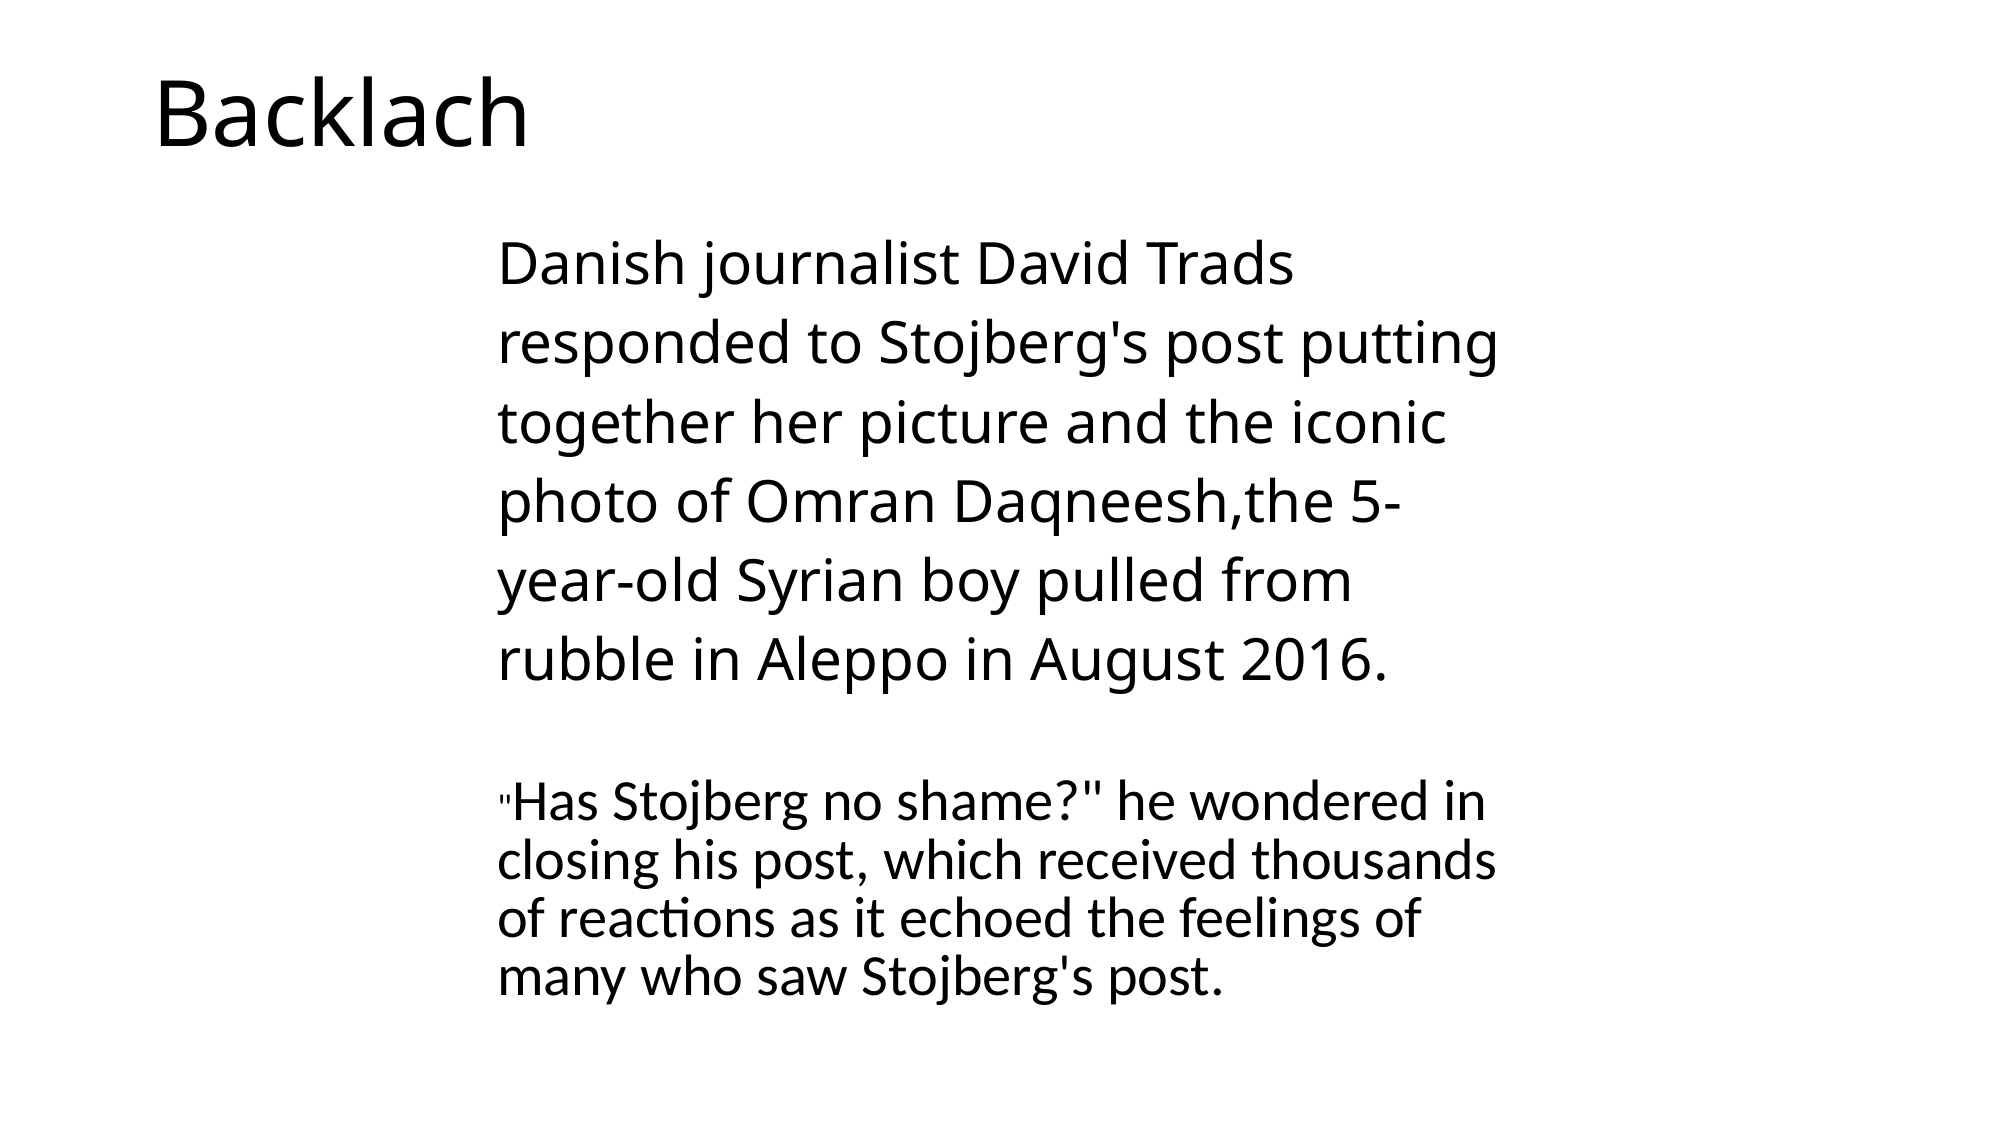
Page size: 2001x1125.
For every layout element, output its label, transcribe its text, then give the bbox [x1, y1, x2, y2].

text_box Danish journalist David Trads responded to Stojberg's post putting together her picture and the iconic photo of Omran Daqneesh,the 5-year-old Syrian boy pulled from rubble in Aleppo in August 2016. "Has Stojberg no shame?" he wondered in closing his post, which received thousands of reactions as it echoed the feelings of many who saw Stojberg's post. [482, 215, 1518, 1018]
title Backlach [137, 59, 1863, 278]
